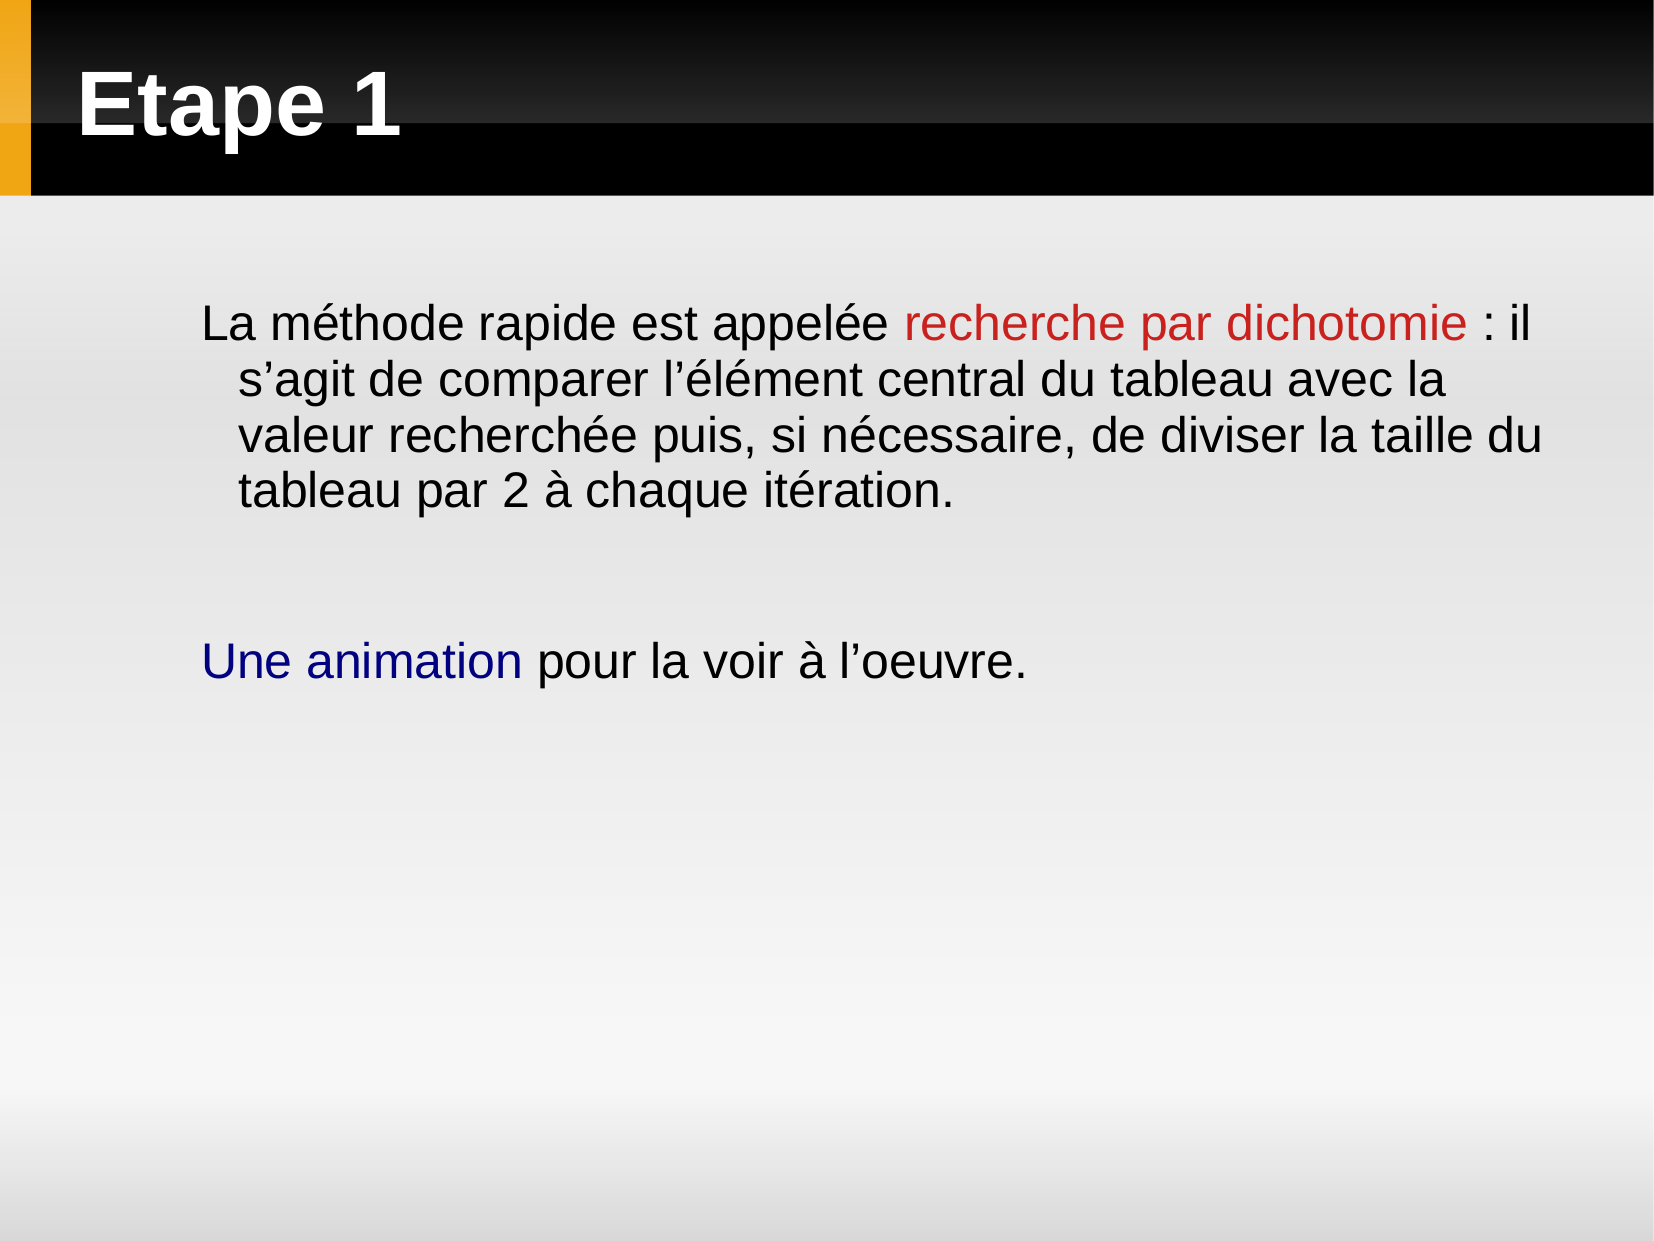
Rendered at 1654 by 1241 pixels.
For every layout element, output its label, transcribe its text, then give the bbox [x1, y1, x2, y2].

picture [0, 0, 1654, 1241]
list La méthode rapide est appelée recherche par dichotomie : il s’agit de comparer l’élément central du tableau avec la valeur recherchée puis, si nécessaire, de diviser la taille du tableau par 2 à chaque itération. Une animation pour la voir à l’oeuvre. [88, 295, 1577, 1086]
title Etape 1 [76, 0, 1565, 208]
